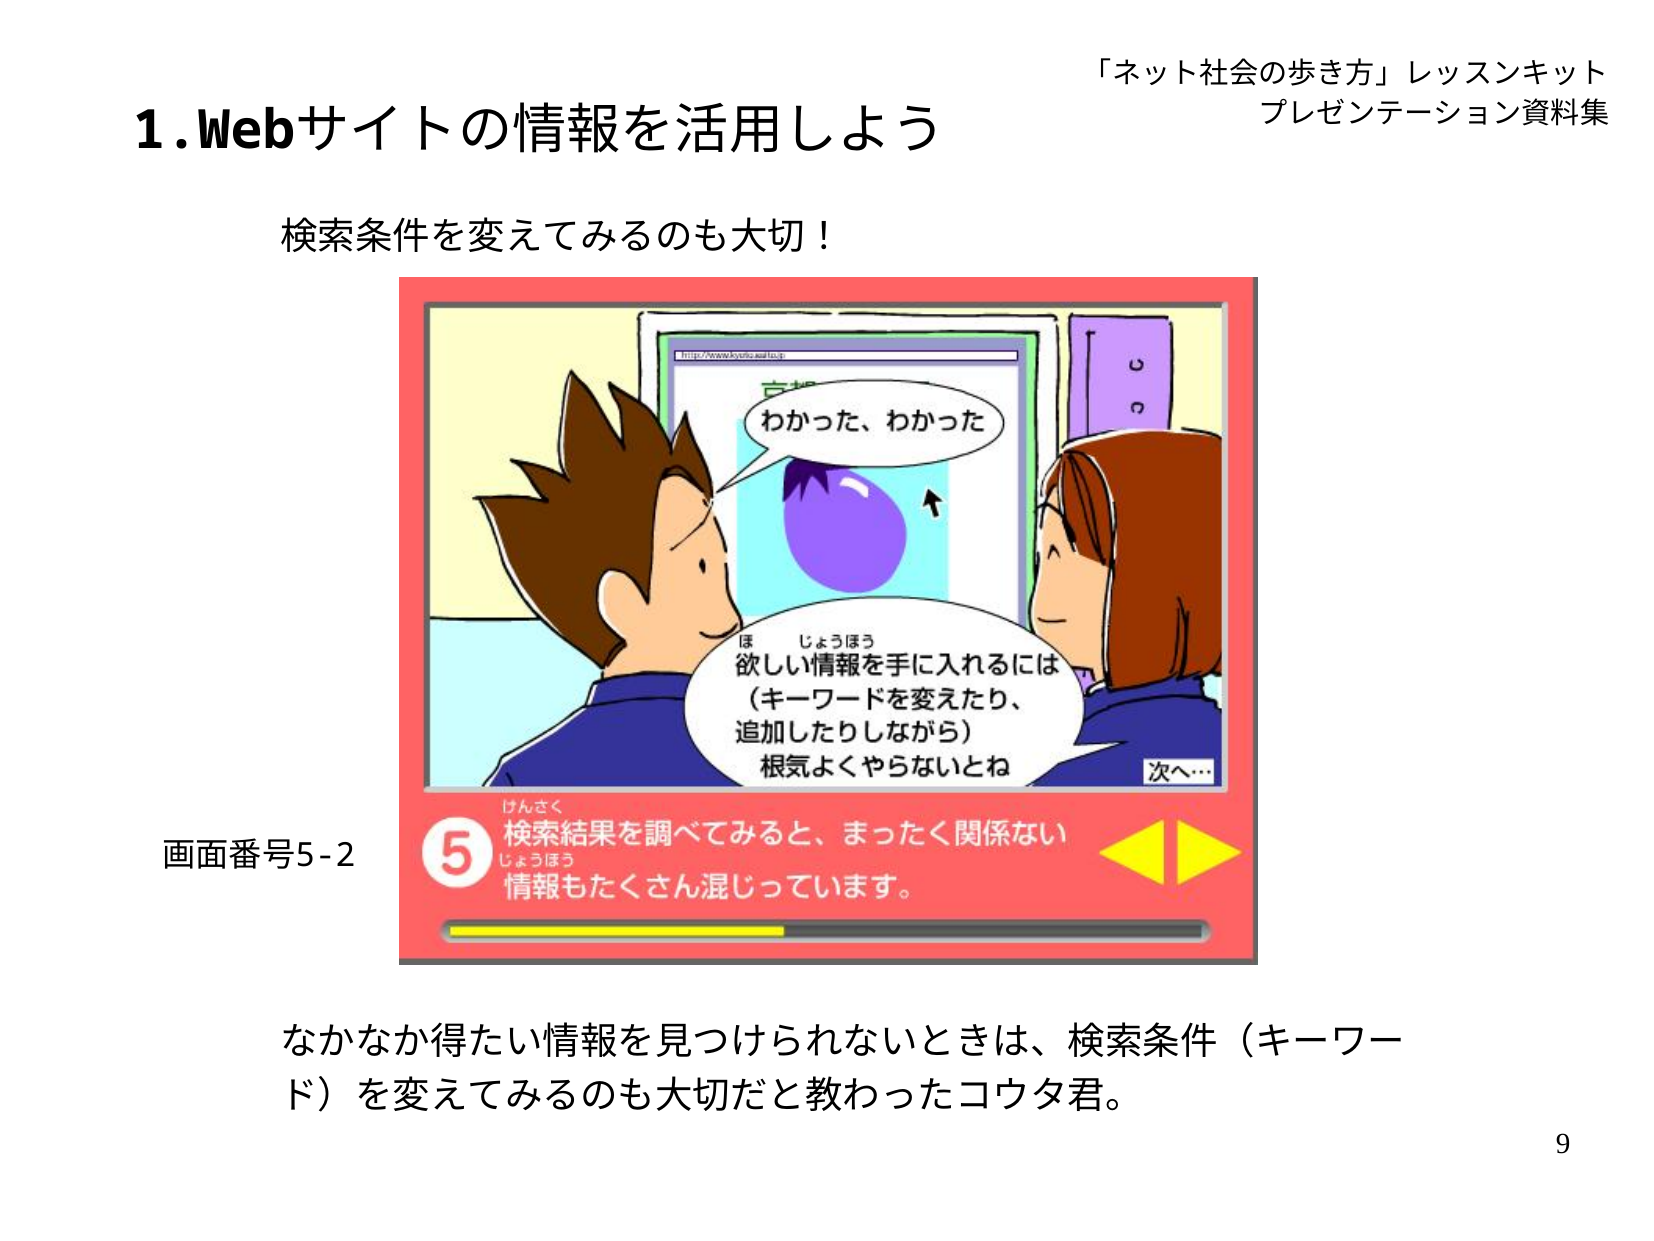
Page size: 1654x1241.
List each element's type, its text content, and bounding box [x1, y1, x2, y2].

text_box なかなか得たい情報を見つけられないときは、検索条件（キーワード）を変えてみるのも大切だと教わったコウタ君。 [265, 1003, 1447, 1128]
text_box 1.Webサイトの情報を活用しよう [118, 88, 1093, 169]
text_box 画面番号5-2 [147, 826, 384, 882]
text_box 検索条件を変えてみるのも大切！ [265, 206, 945, 267]
text_box 「ネット社会の歩き方」レッスンキット プレゼンテーション資料集 [1062, 44, 1625, 139]
picture [399, 277, 1258, 965]
